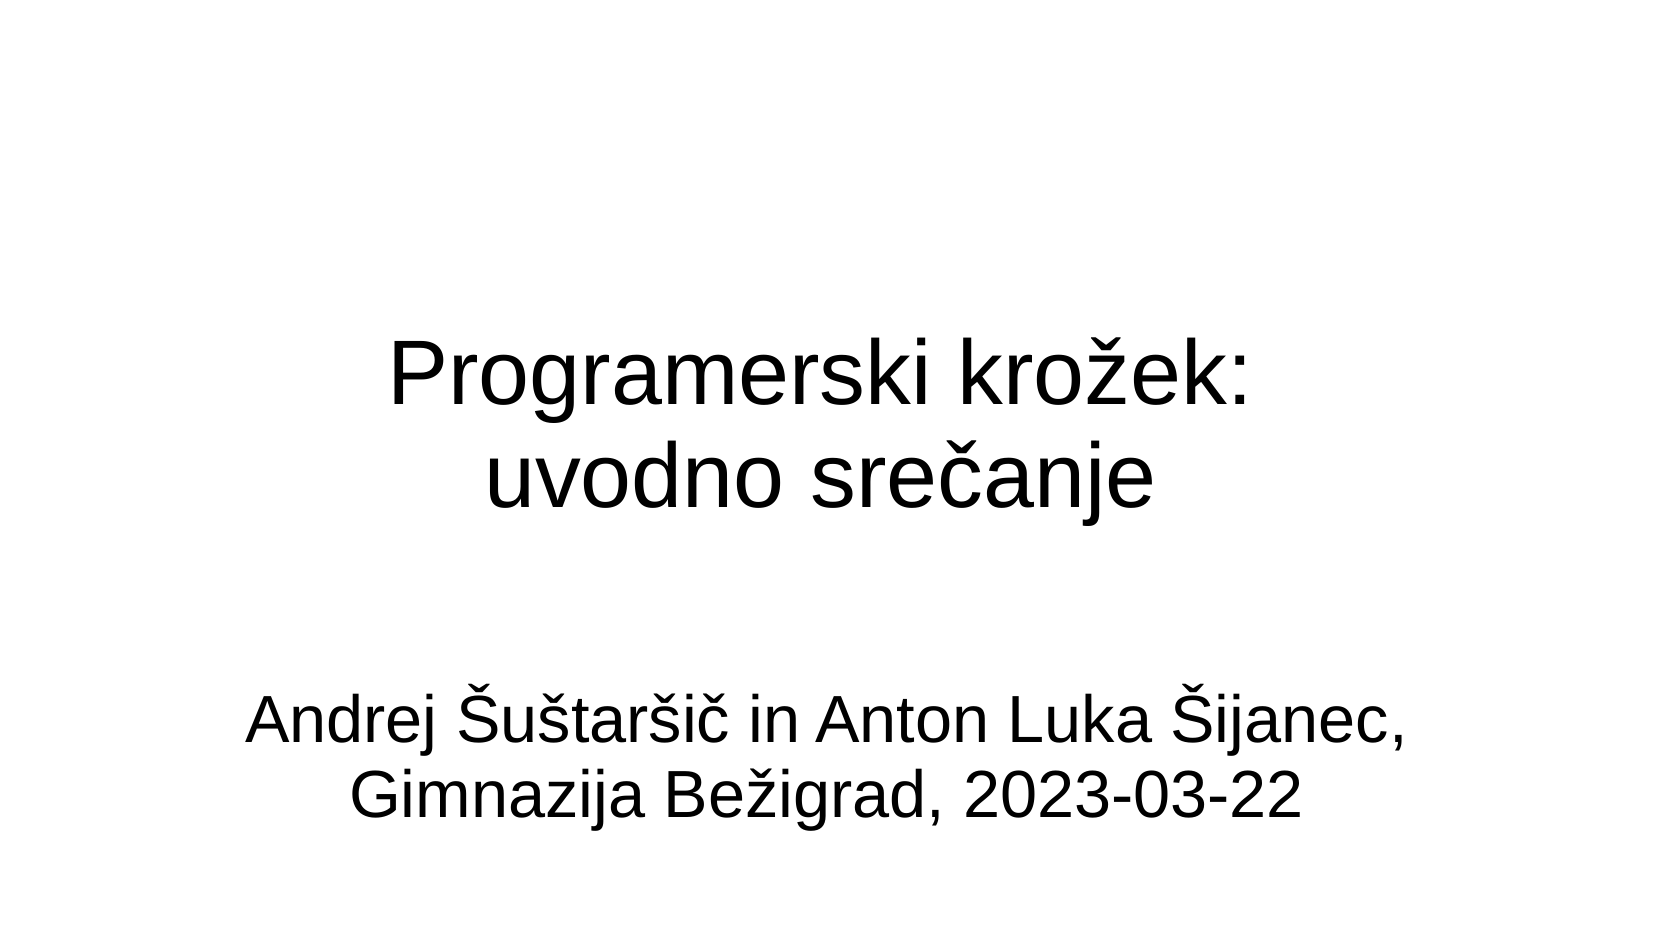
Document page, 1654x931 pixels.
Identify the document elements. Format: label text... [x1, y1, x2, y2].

title Programerski krožek: uvodno srečanje [76, 321, 1565, 527]
subtitle Andrej Šuštaršič in Anton Luka Šijanec, Gimnazija Bežigrad, 2023-03-22 [82, 682, 1571, 832]
